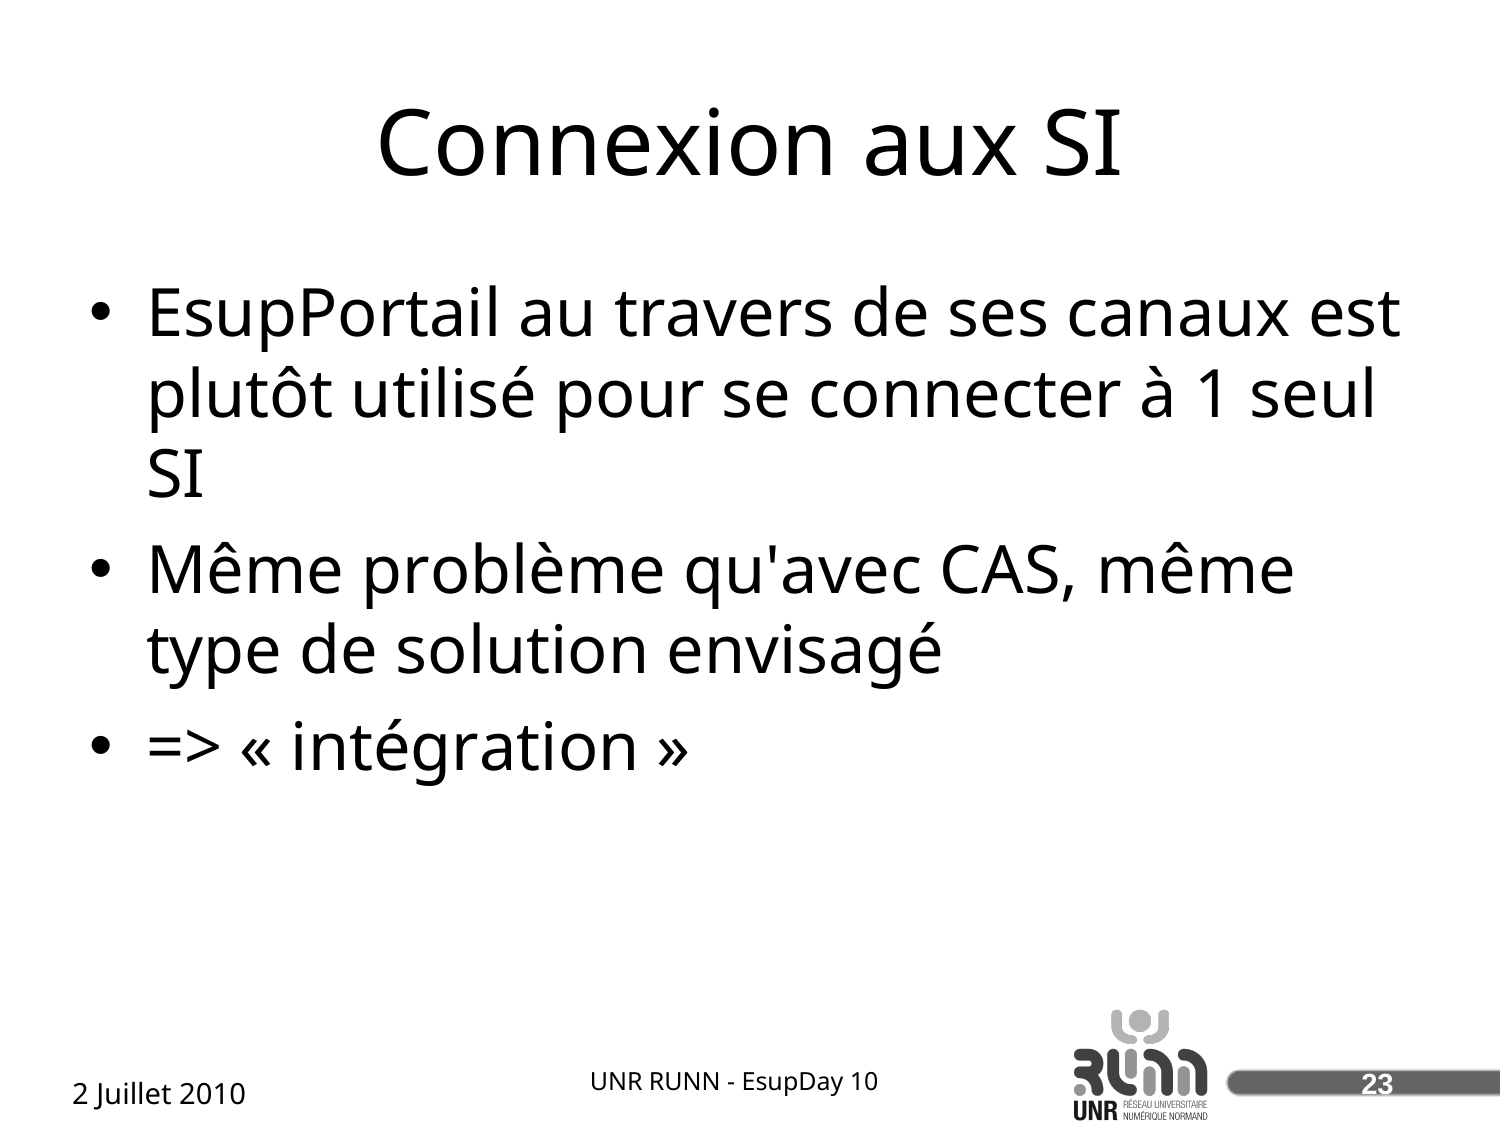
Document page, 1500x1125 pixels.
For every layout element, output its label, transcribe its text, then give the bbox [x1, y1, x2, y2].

list EsupPortail au travers de ses canaux est plutôt utilisé pour se connecter à 1 seul SI Même problème qu'avec CAS, même type de solution envisagé => « intégration » [75, 262, 1426, 1006]
picture [1068, 1006, 1213, 1125]
picture [1220, 1065, 1500, 1103]
title Connexion aux SI [75, 13, 1426, 262]
